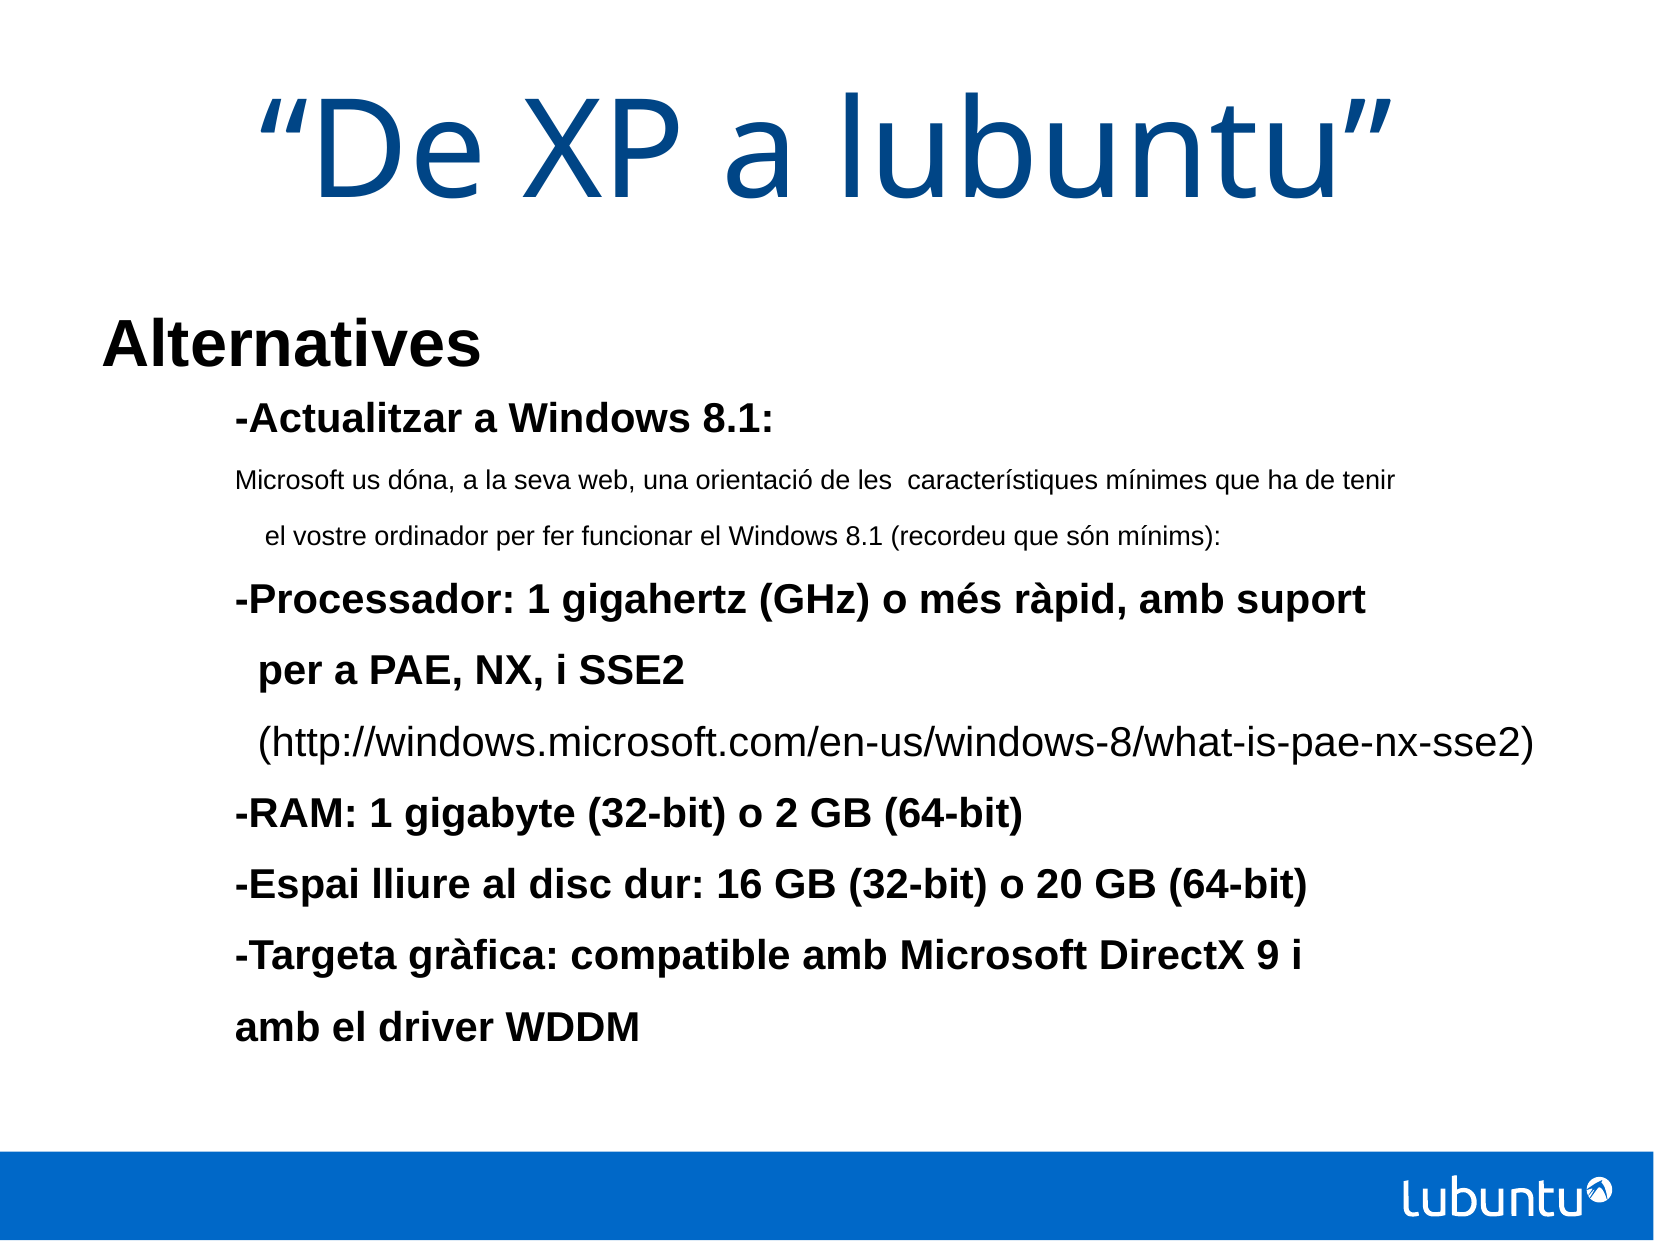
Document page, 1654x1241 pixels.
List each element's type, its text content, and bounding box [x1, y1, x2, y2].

title “De XP a lubuntu” [82, 41, 1571, 265]
text_box -Actualitzar a Windows 8.1: Microsoft us dóna, a la seva web, una orientació de les característiques mínimes que ha de tenir el vostre ordinador per fer funcionar el Windows 8.1 (recordeu que són mínims): -Processador: 1 gigahertz (GHz) o més ràpid, amb suport per a PAE, NX, i SSE2 (http://windows.microsoft.com/en-us/windows-8/what-is-pae-nx-sse2) -RAM: 1 gigabyte (32-bit) o 2 GB (64-bit) -Espai lliure al disc dur: 16 GB (32-bit) o 20 GB (64-bit) -Targeta gràfica: compatible amb Microsoft DirectX 9 i amb el driver WDDM [219, 386, 1654, 1241]
text_box Alternatives [86, 299, 532, 426]
